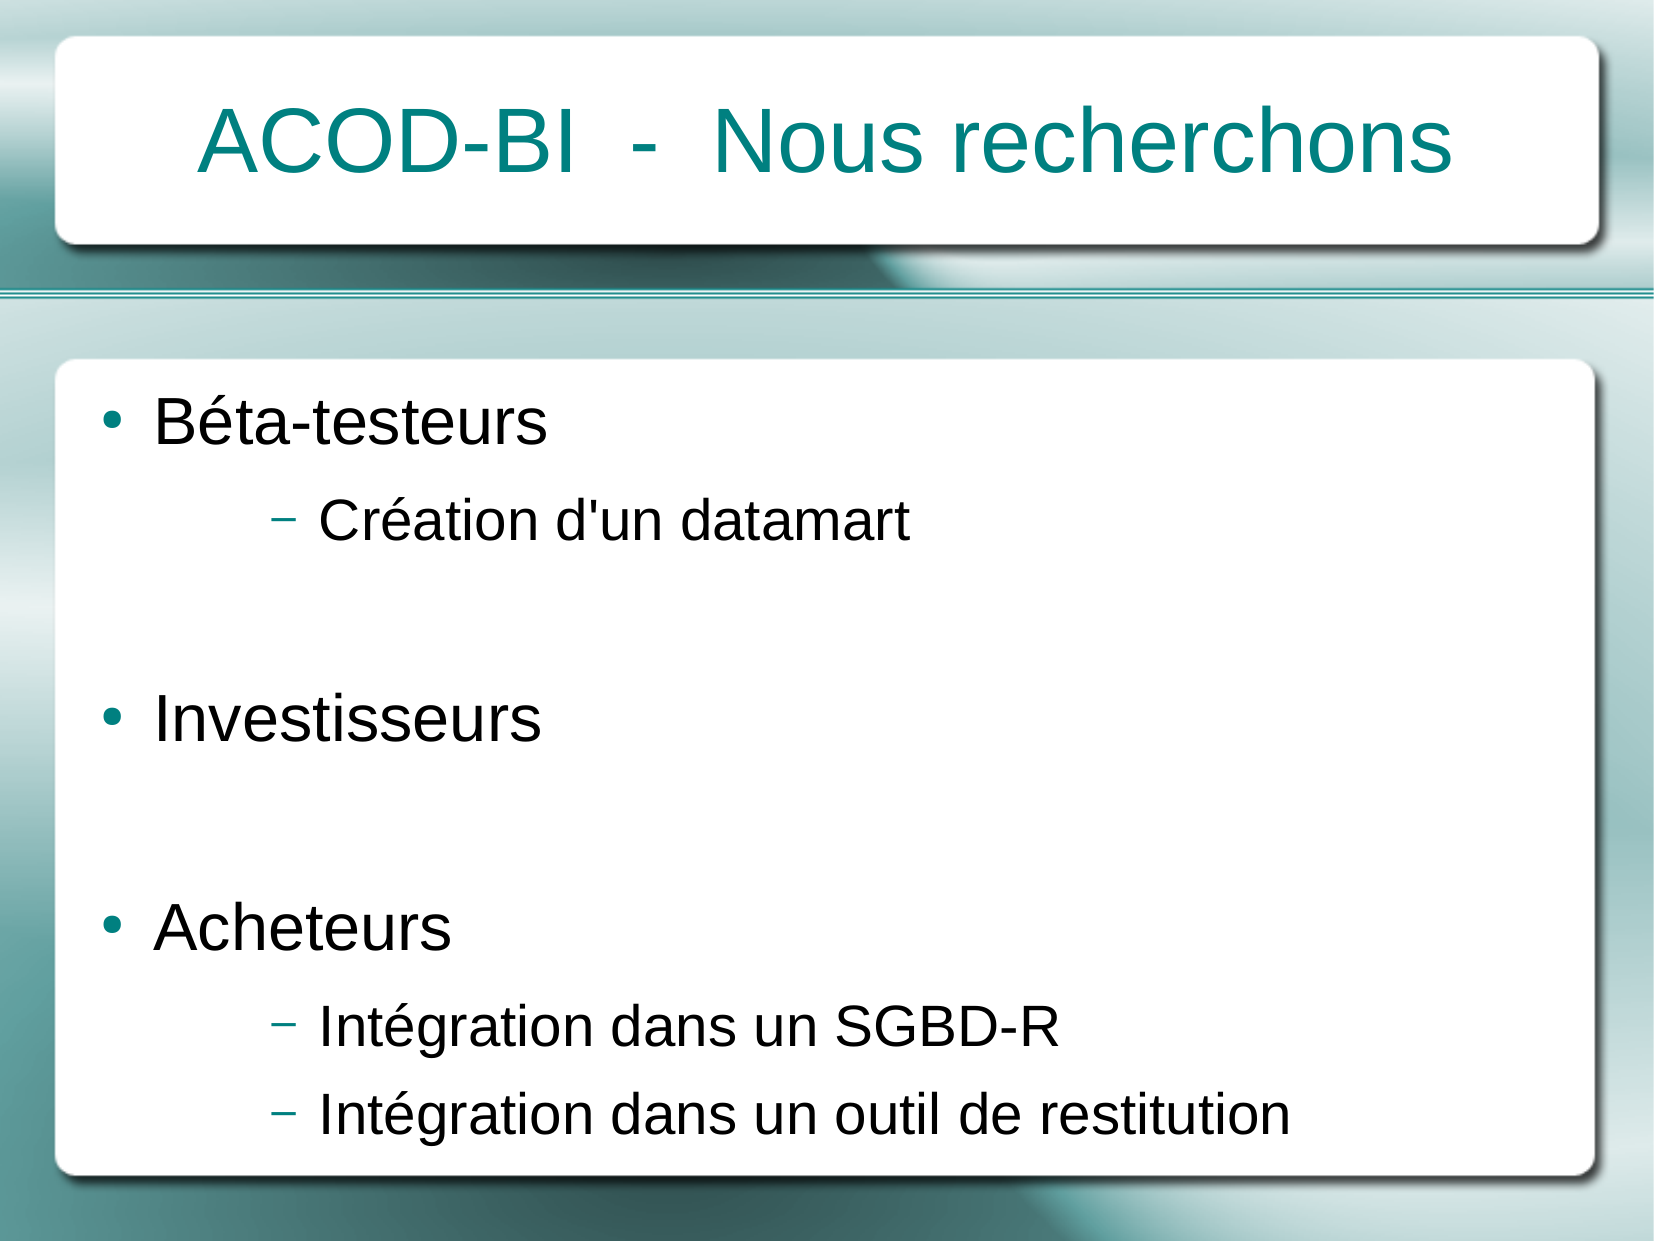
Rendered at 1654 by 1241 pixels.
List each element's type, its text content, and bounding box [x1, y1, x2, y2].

list Béta-testeurs Création d'un datamart Investisseurs Acheteurs Intégration dans un SGBD-R Intégration dans un outil de restitution [82, 383, 1571, 1147]
picture [0, 0, 1654, 1241]
title ACOD-BI - Nous recherchons [82, 37, 1571, 245]
